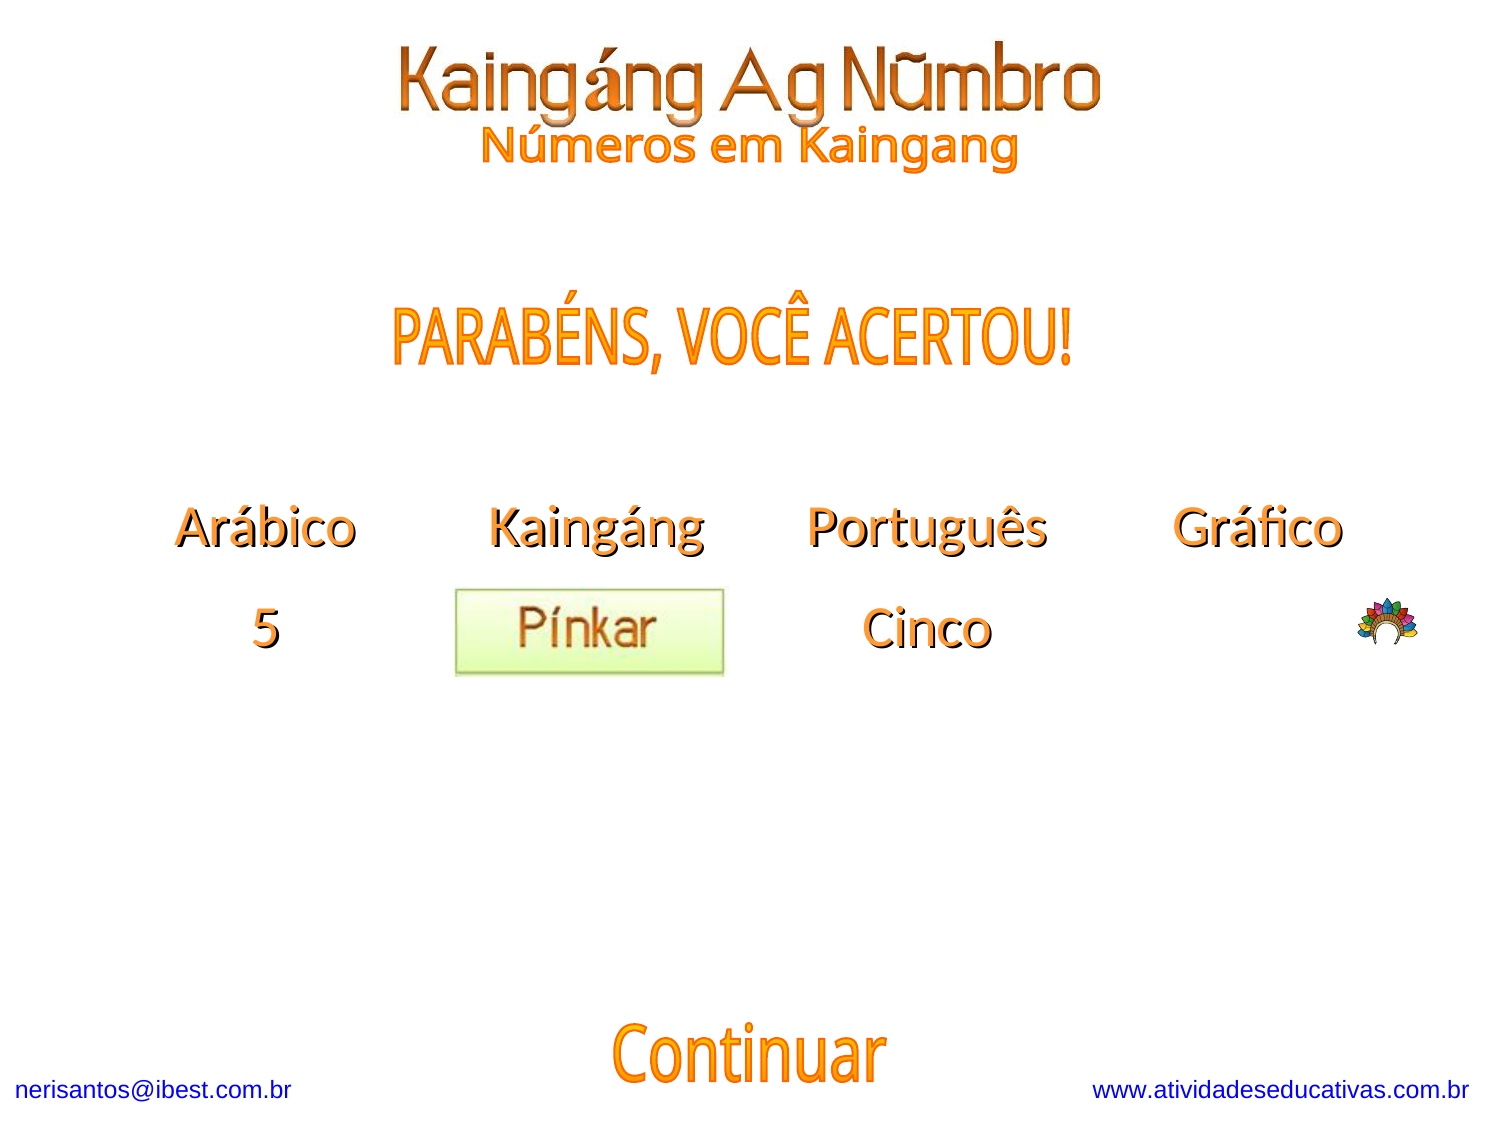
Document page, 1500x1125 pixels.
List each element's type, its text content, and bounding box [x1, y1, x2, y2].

text_box Continuar [797, 1038, 825, 1082]
text_box PARABÉNS, VOCÊ ACERTOU! [677, 308, 710, 364]
table_header Português [762, 480, 1092, 580]
text_box Continuar [651, 1038, 681, 1082]
table_header Gráfico [1092, 480, 1423, 580]
text_box PARABÉNS, VOCÊ ACERTOU! [787, 308, 809, 364]
text_box PARABÉNS, VOCÊ ACERTOU! [952, 308, 981, 364]
text_box PARABÉNS, VOCÊ ACERTOU! [624, 307, 648, 365]
text_box Continuar [832, 1038, 858, 1082]
text_box PARABÉNS, VOCÊ ACERTOU! [711, 307, 747, 365]
text_box Continuar [720, 1029, 740, 1082]
table_cell 5 [100, 580, 431, 680]
text_box PARABÉNS, VOCÊ ACERTOU! [523, 308, 550, 364]
text_box PARABÉNS, VOCÊ ACERTOU! [557, 308, 579, 364]
table_cell [431, 580, 762, 680]
text_box PARABÉNS, VOCÊ ACERTOU! [457, 308, 519, 364]
table_header Arábico [100, 480, 431, 580]
table_cell [1092, 580, 1423, 680]
text_box Continuar [614, 1024, 647, 1082]
picture [1104, 597, 1424, 650]
text_box PARABÉNS, VOCÊ ACERTOU! [752, 307, 781, 365]
text_box Continuar [761, 1038, 789, 1082]
text_box PARABÉNS, VOCÊ ACERTOU! [395, 308, 420, 364]
text_box PARABÉNS, VOCÊ ACERTOU! [824, 308, 859, 364]
text_box Continuar [746, 1038, 752, 1082]
table_cell Cinco [762, 580, 1092, 680]
text_box Continuar [867, 1038, 886, 1082]
text_box PARABÉNS, VOCÊ ACERTOU! [419, 308, 453, 364]
text_box PARABÉNS, VOCÊ ACERTOU! [895, 308, 917, 364]
text_box PARABÉNS, VOCÊ ACERTOU! [586, 308, 617, 364]
text_box PARABÉNS, VOCÊ ACERTOU! [982, 307, 1018, 365]
text_box PARABÉNS, VOCÊ ACERTOU! [860, 307, 889, 365]
text_box PARABÉNS, VOCÊ ACERTOU! [924, 308, 952, 364]
table_header Kaingáng [431, 480, 762, 580]
picture [454, 586, 729, 677]
picture [386, 31, 1114, 135]
text_box Continuar [688, 1038, 716, 1082]
text_box PARABÉNS, VOCÊ ACERTOU! [1025, 308, 1055, 365]
